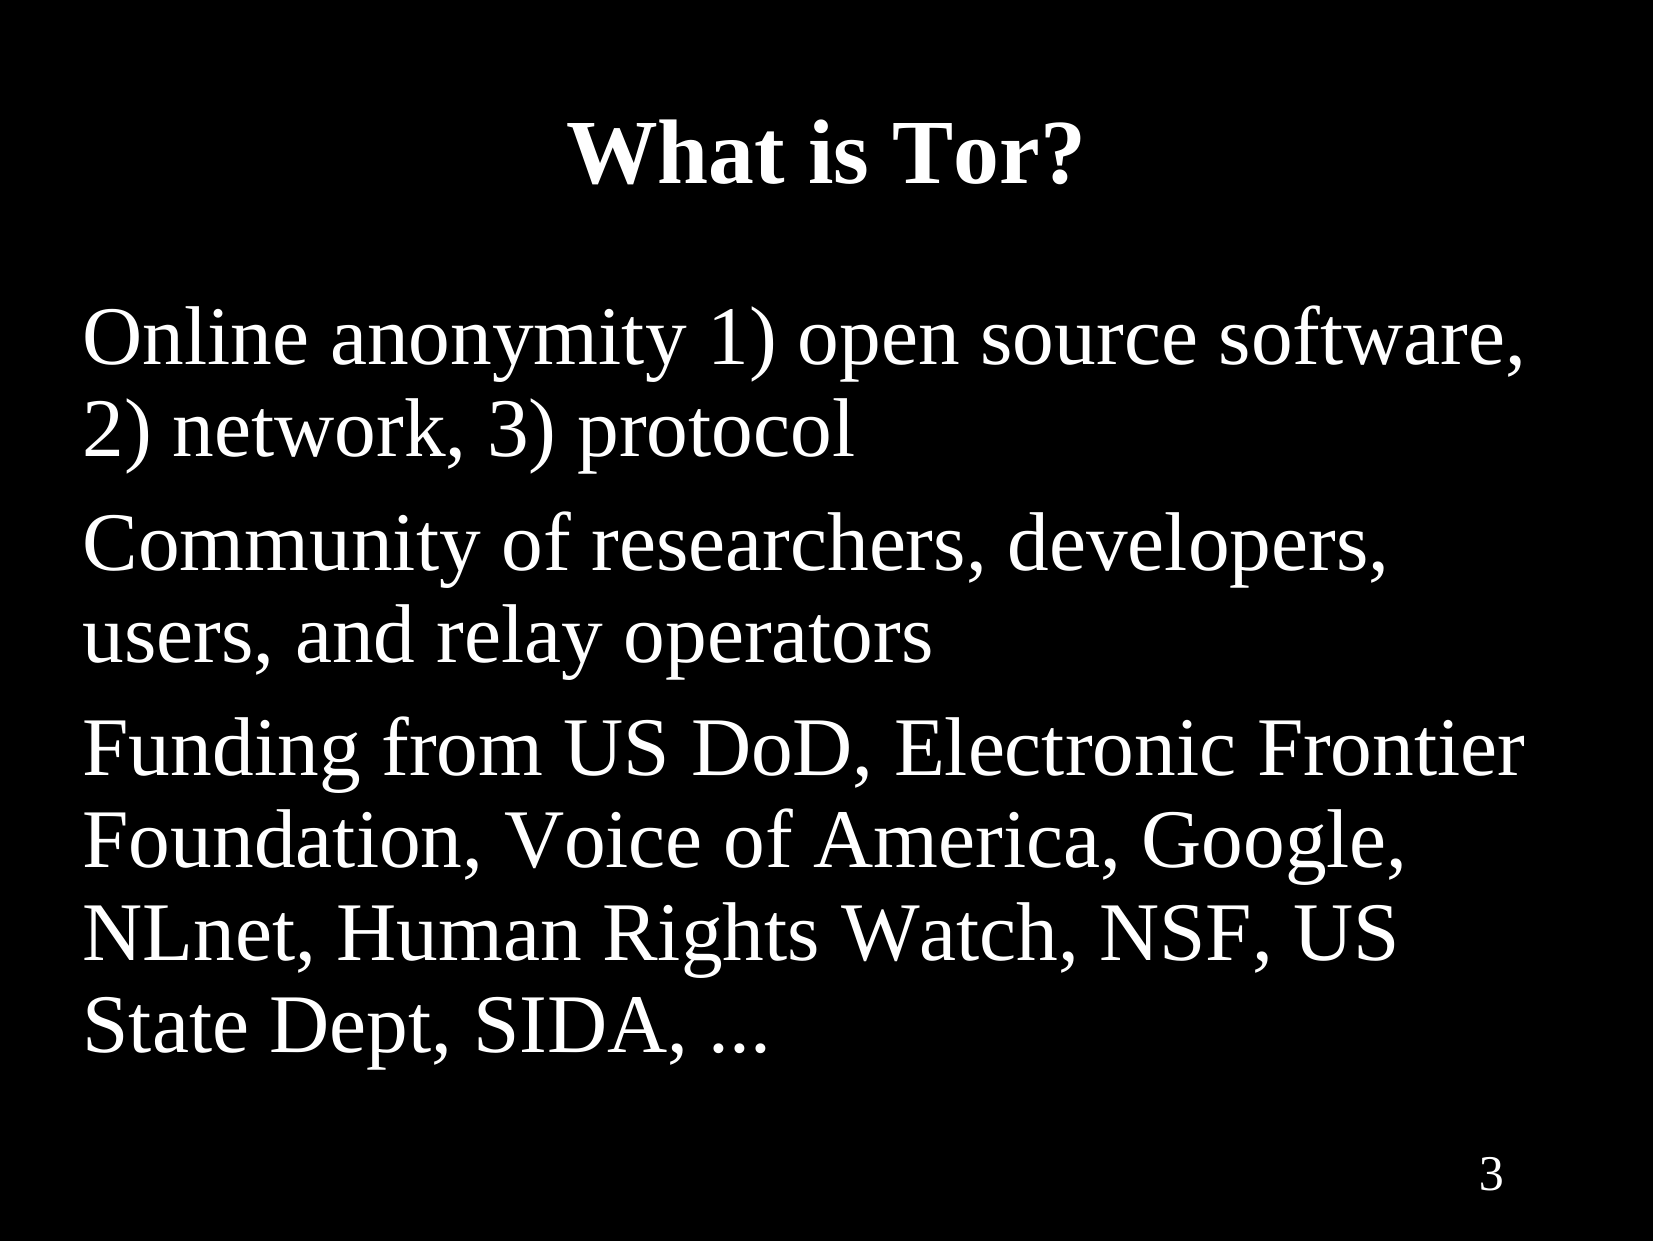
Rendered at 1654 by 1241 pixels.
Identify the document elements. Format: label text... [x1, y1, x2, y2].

title What is Tor? [82, 49, 1571, 257]
list Online anonymity 1) open source software, 2) network, 3) protocol Community of researchers, developers, users, and relay operators Funding from US DoD, Electronic Frontier Foundation, Voice of America, Google, NLnet, Human Rights Watch, NSF, US State Dept, SIDA, ... [82, 290, 1571, 1109]
